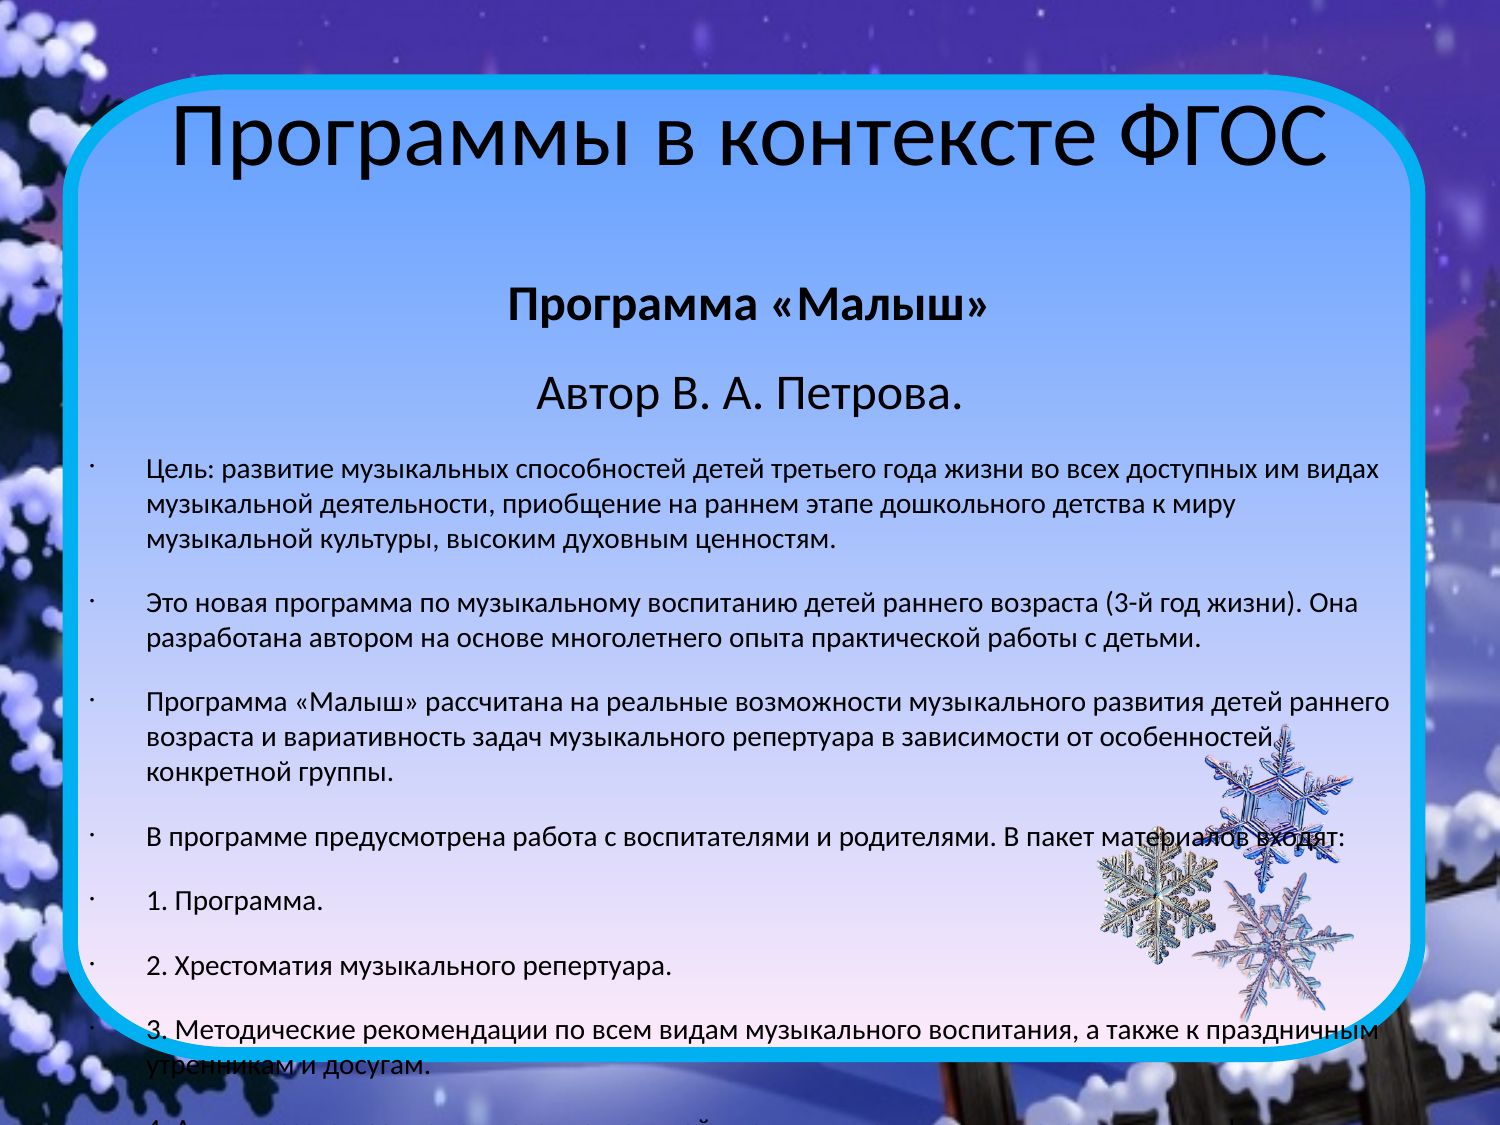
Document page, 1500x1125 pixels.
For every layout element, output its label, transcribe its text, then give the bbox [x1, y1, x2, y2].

picture [0, 0, 1500, 1125]
title Программы в контексте ФГОС [75, 66, 1425, 233]
list Программа «Малыш» Автор В. А. Петрова. Цель: развитие музыкальных способностей детей третьего года жизни во всех доступных им видах музыкальной деятельности, приоб­щение на раннем этапе дошкольного детства к миру музыкальной куль­туры, высоким духовным ценностям. Это новая программа по музыкальному воспитанию детей ранне­го возраста (3-й год жизни). Она разработана автором на основе мно­голетнего опыта практической работы с детьми. Программа «Малыш» рассчитана на реальные возможности музы­кального развития детей раннего возраста и вариативность задач музыкального репертуара в зависимости от особенностей конкретной группы. В программе предусмотрена работа с воспитателями и родителями. В пакет материалов входят: 1. Программа. 2. Хрестоматия музыкального репертуара. 3. Методические рекомендации по всем видам музыкального вос­питания, а также к праздничным утренникам и досугам. 4. Аудиокассета c записью инструментальной музыки для слуша­ния в исполнении симфонического и струнного оркестров. [75, 262, 1425, 1005]
